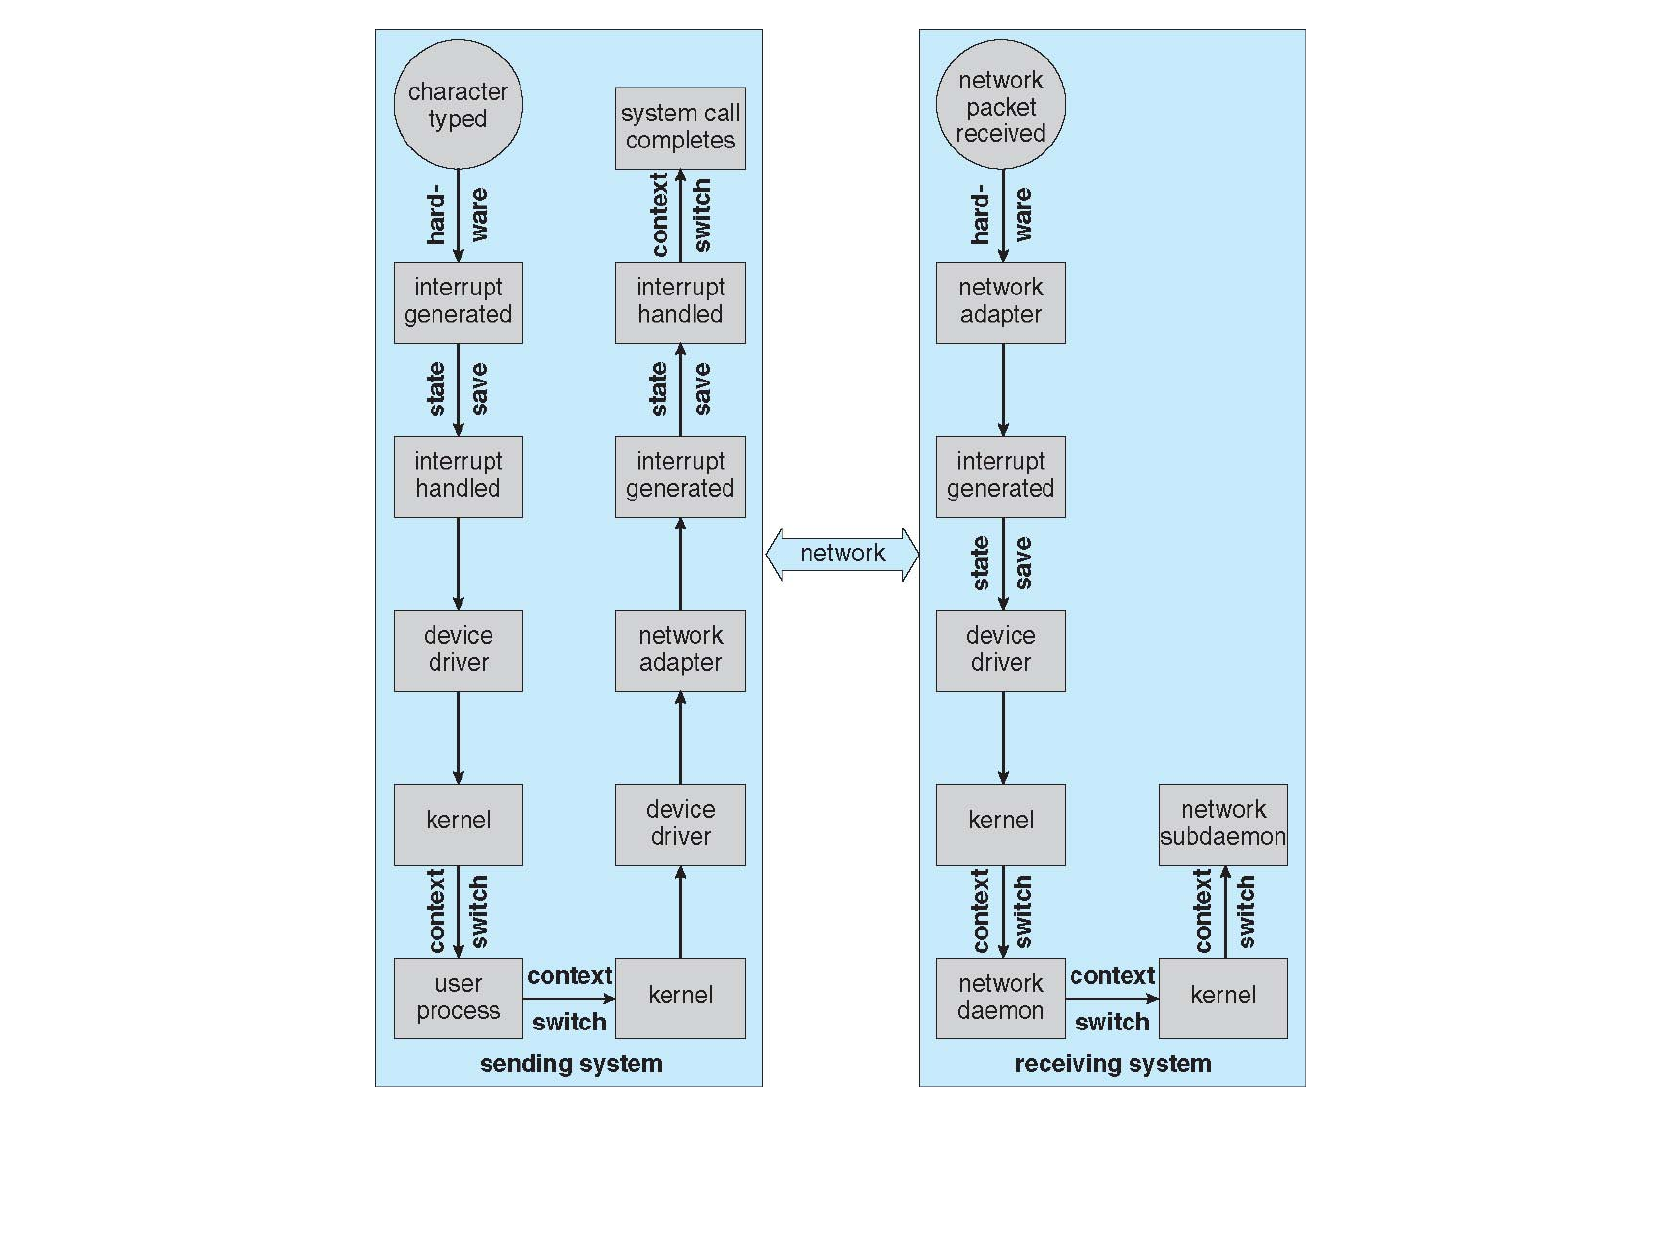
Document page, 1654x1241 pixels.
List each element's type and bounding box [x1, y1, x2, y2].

picture [375, 29, 1306, 1087]
